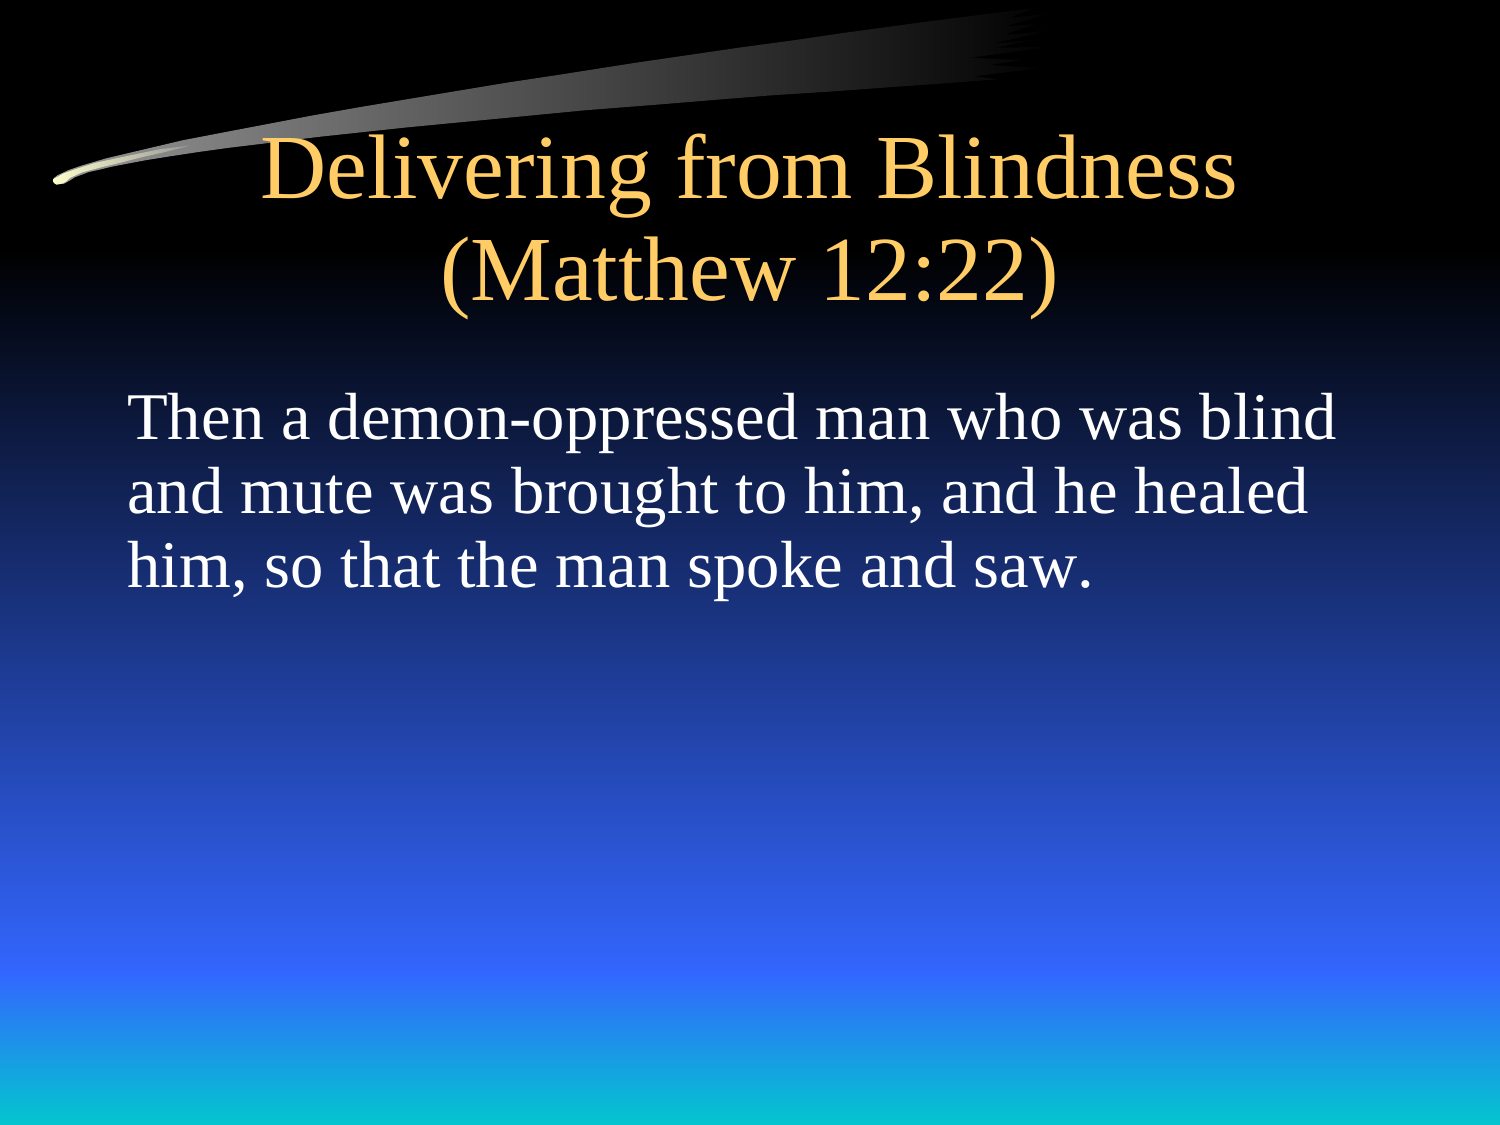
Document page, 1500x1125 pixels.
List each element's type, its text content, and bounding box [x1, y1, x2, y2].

text_box Then a demon-oppressed man who was blind and mute was brought to him, and he healed him, so that the man spoke and saw. [112, 372, 1426, 638]
title Delivering from Blindness (Matthew 12:22) [112, 117, 1388, 321]
